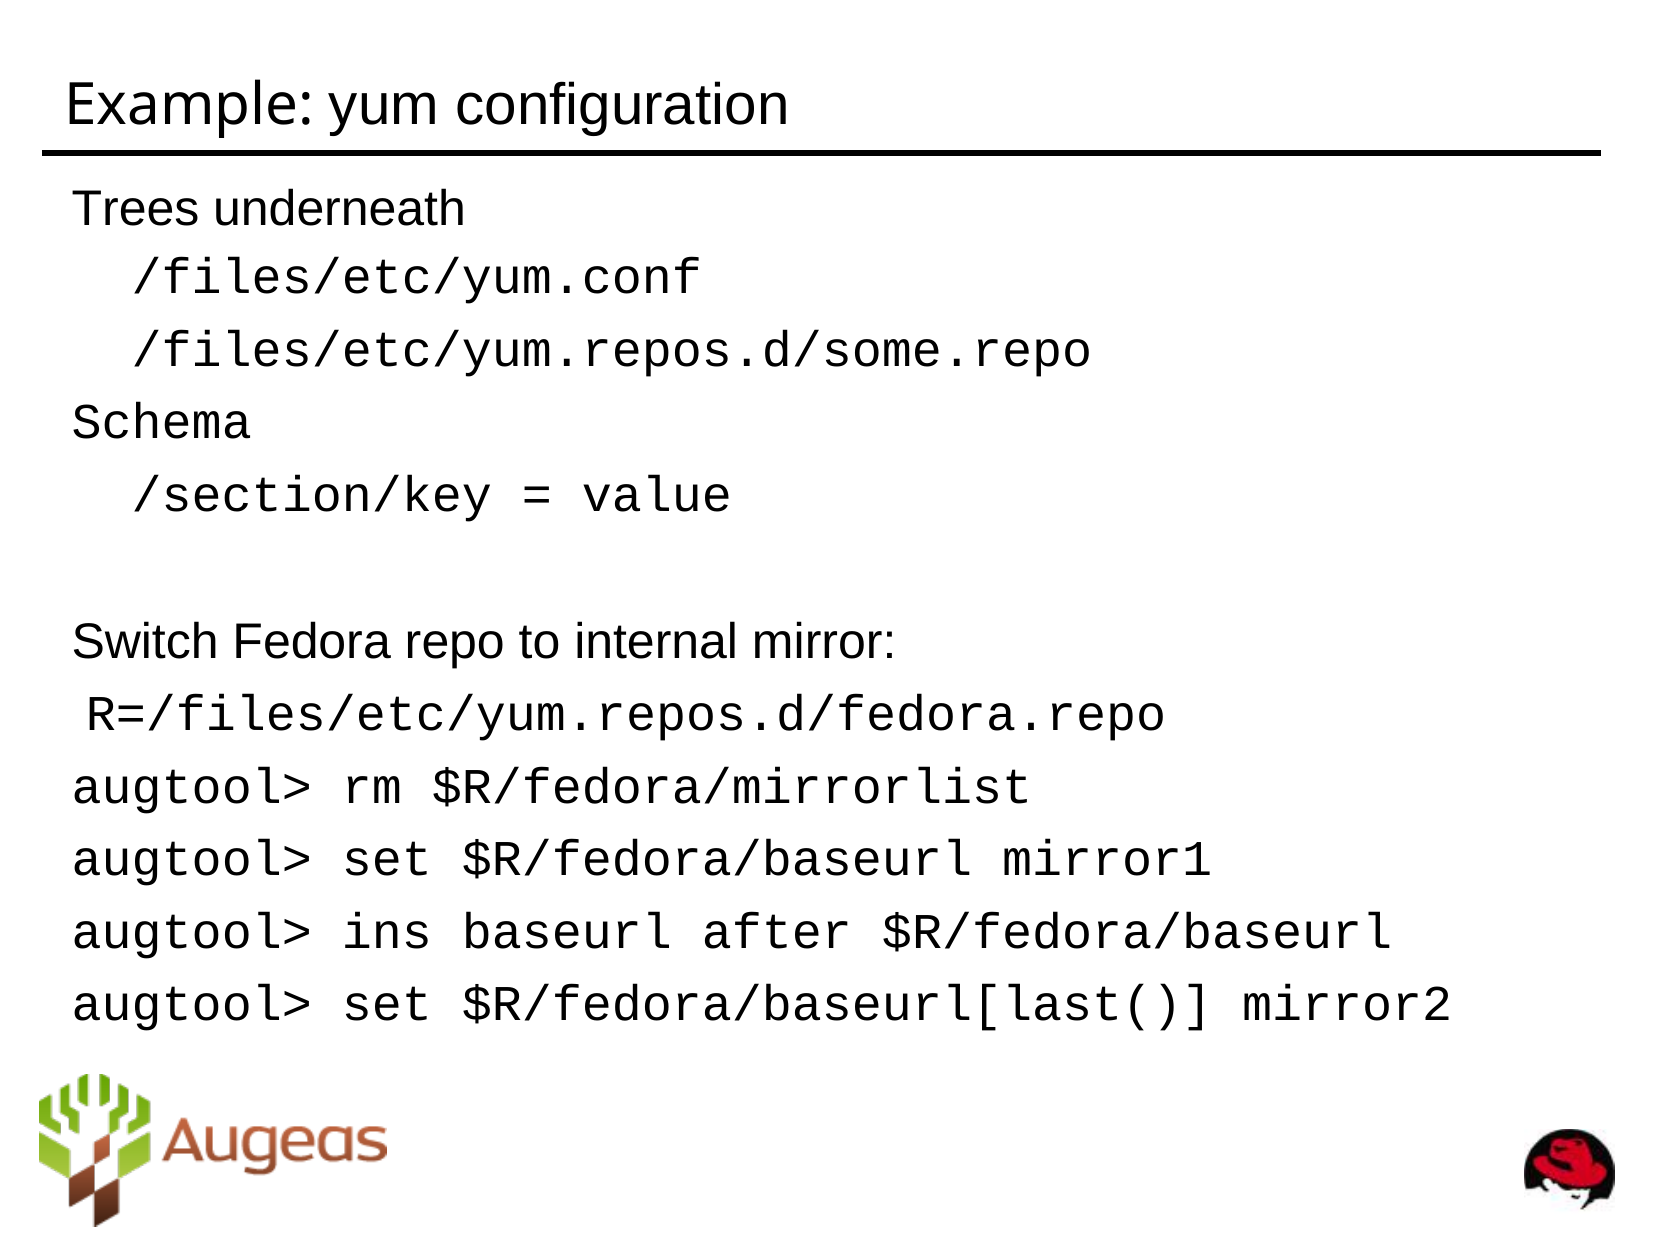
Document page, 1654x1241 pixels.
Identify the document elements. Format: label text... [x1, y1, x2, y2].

picture [1524, 1129, 1615, 1220]
picture [39, 1074, 387, 1227]
list Trees underneath /files/etc/yum.conf /files/etc/yum.repos.d/some.repo Schema /section/key = value Switch Fedora repo to internal mirror: R=/files/etc/yum.repos.d/fedora.repo augtool> rm $R/fedora/mirrorlist augtool> set $R/fedora/baseurl mirror1 augtool> ins baseurl after $R/fedora/baseurl augtool> set $R/fedora/baseurl[last()] mirror2 [71, 180, 1495, 1089]
title Example: yum configuration [64, 42, 1496, 161]
